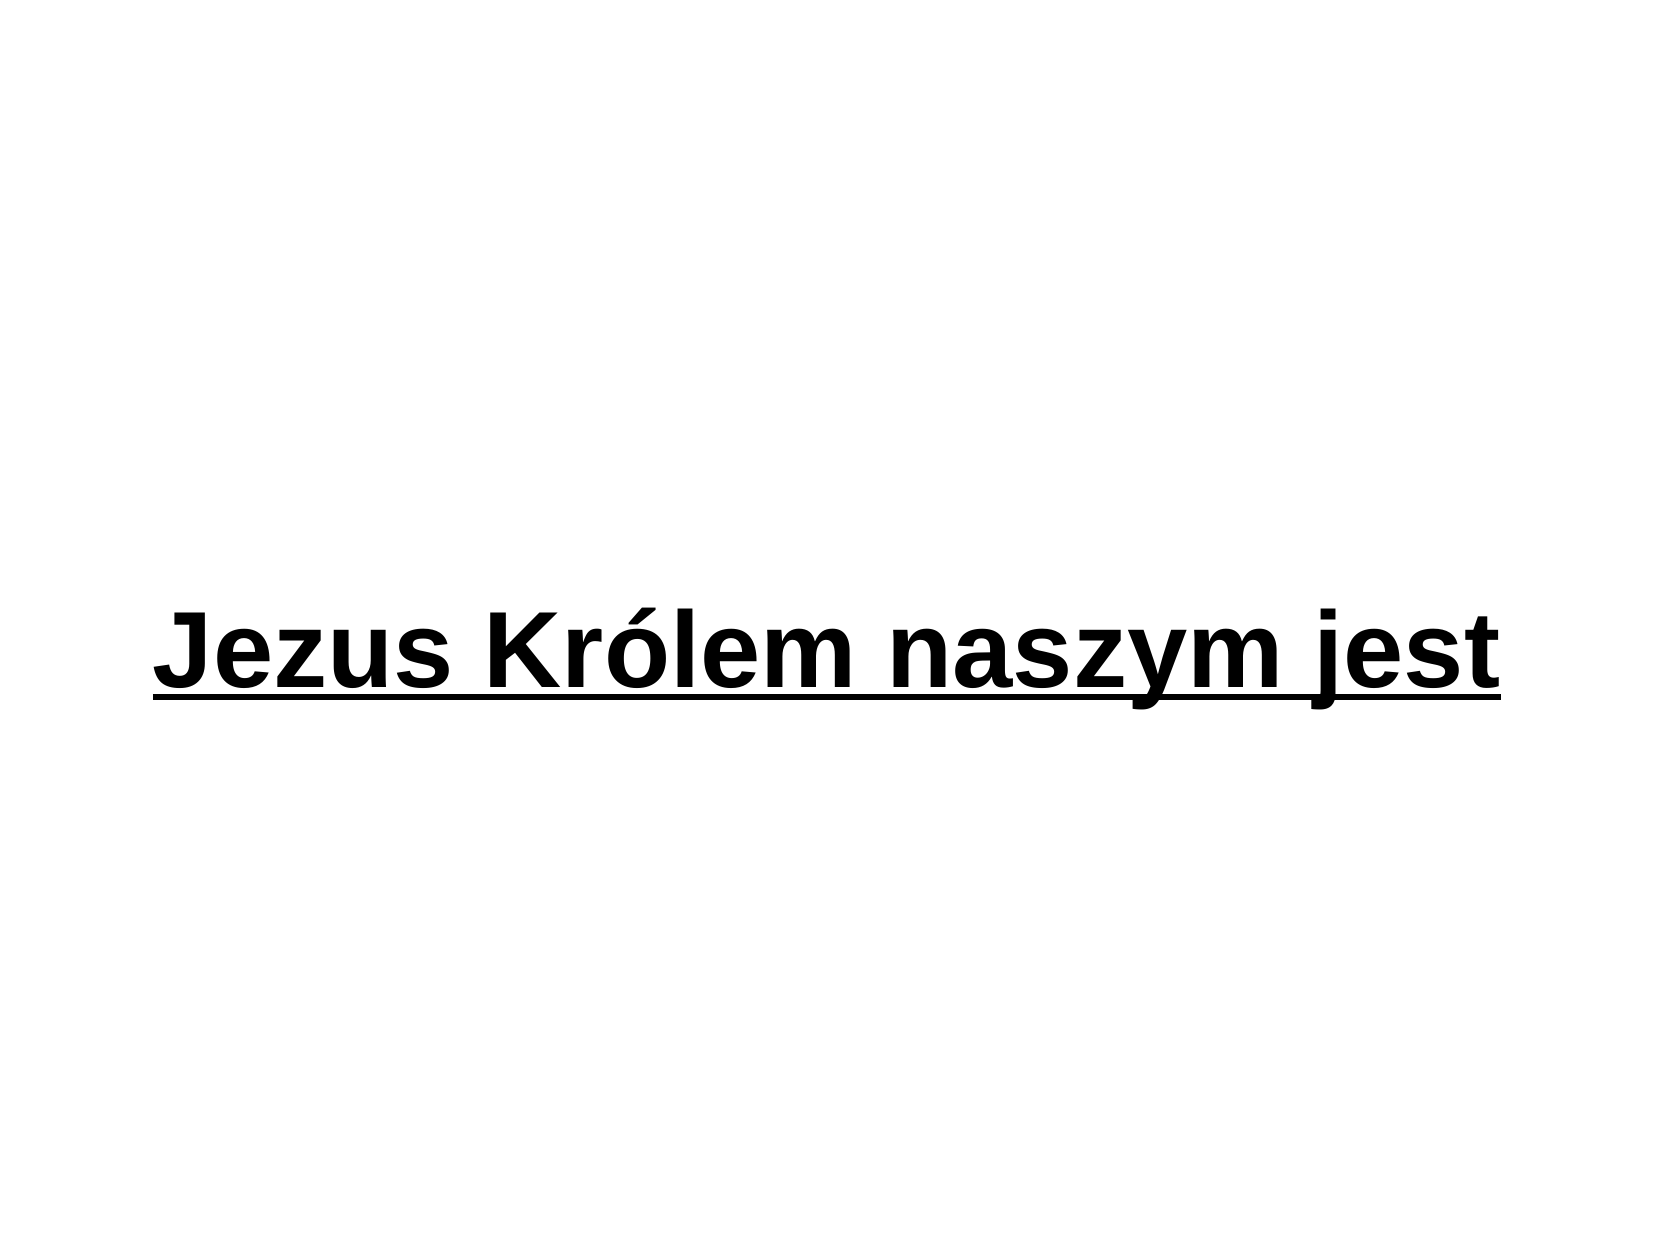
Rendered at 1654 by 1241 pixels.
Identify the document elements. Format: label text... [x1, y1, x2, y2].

subtitle Jezus Królem naszym jest [0, 0, 1654, 1241]
